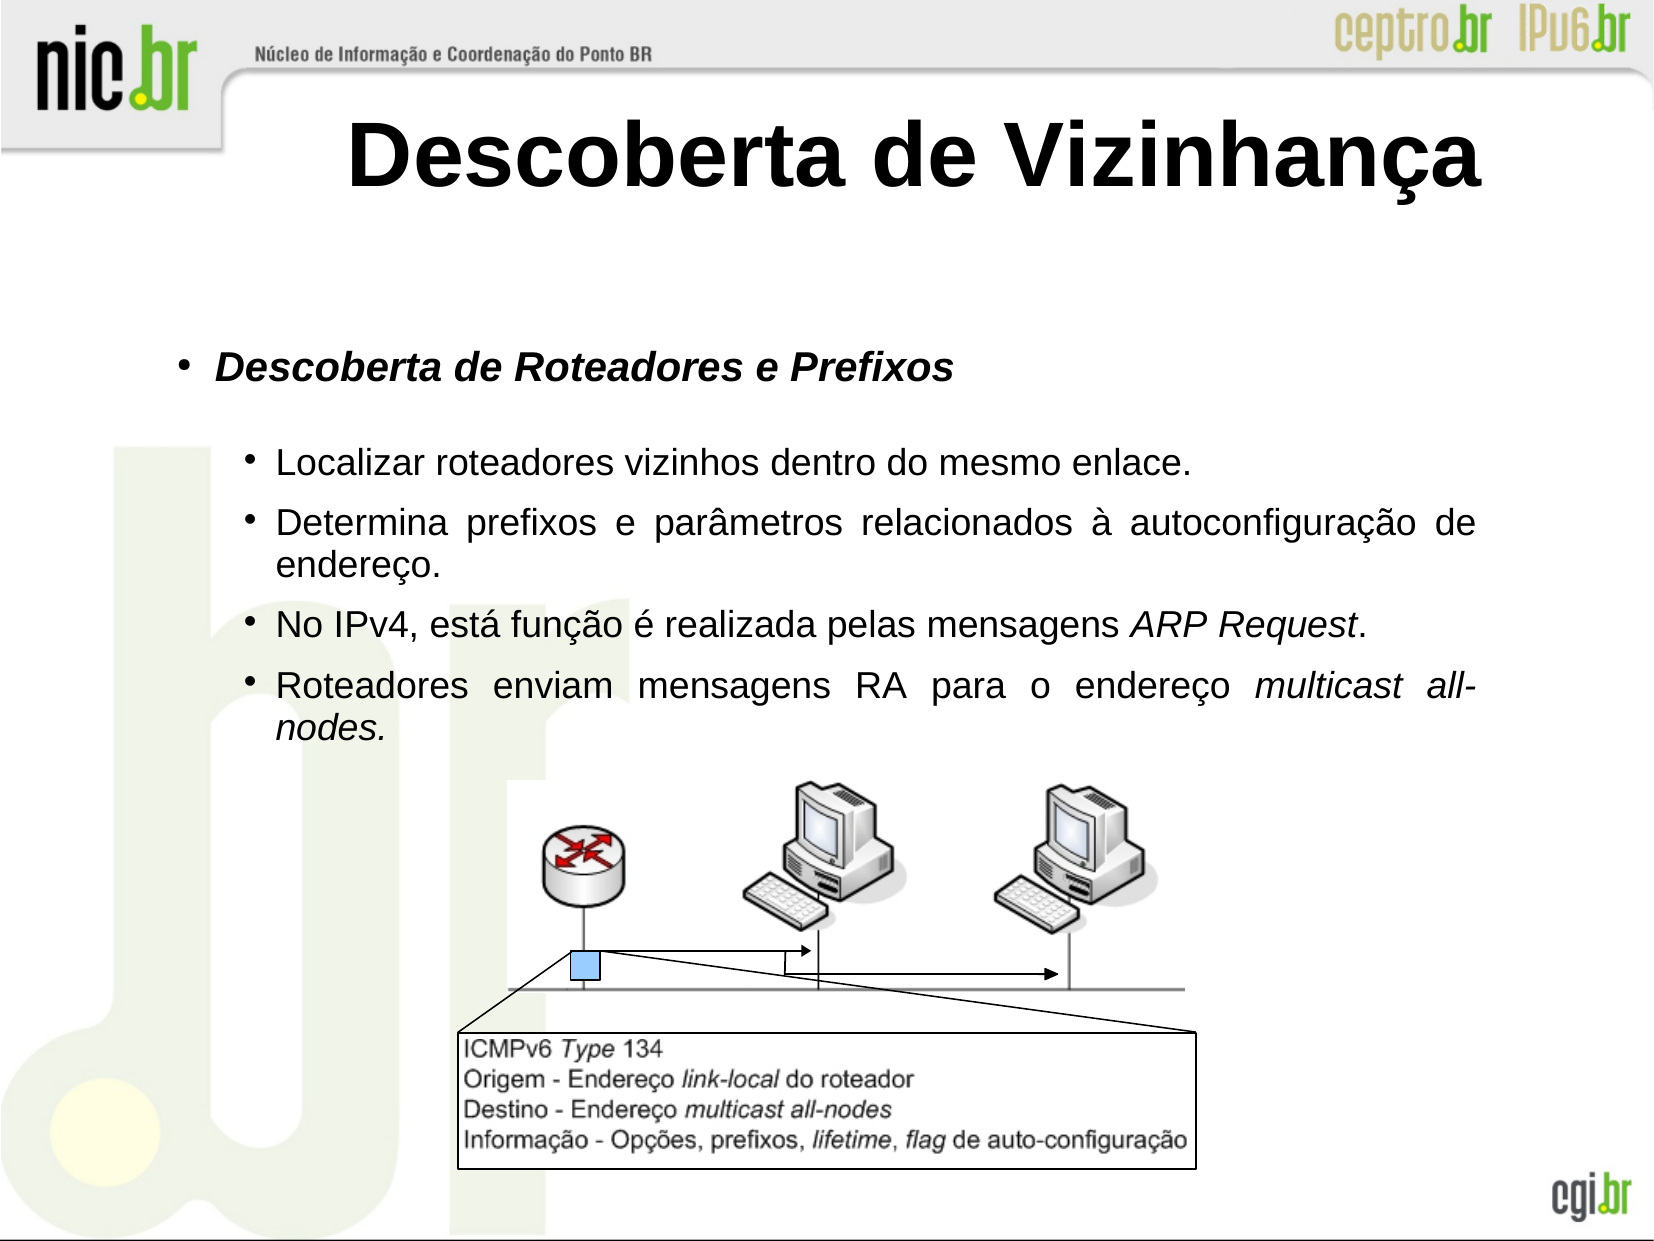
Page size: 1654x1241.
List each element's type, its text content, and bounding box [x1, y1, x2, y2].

text_box [570, 950, 600, 981]
picture [0, 0, 1654, 1241]
text_box Descoberta de Vizinhança [177, 97, 1654, 215]
text_box [458, 1032, 1196, 1169]
text_box Descoberta de Roteadores e Prefixos Localizar roteadores vizinhos dentro do mesmo enlace. Determina prefixos e parâmetros relacionados à autoconfiguração de endereço. No IPv4, está função é realizada pelas mensagens ARP Request. Roteadores enviam mensagens RA para o endereço multicast all-nodes. [162, 336, 1492, 975]
